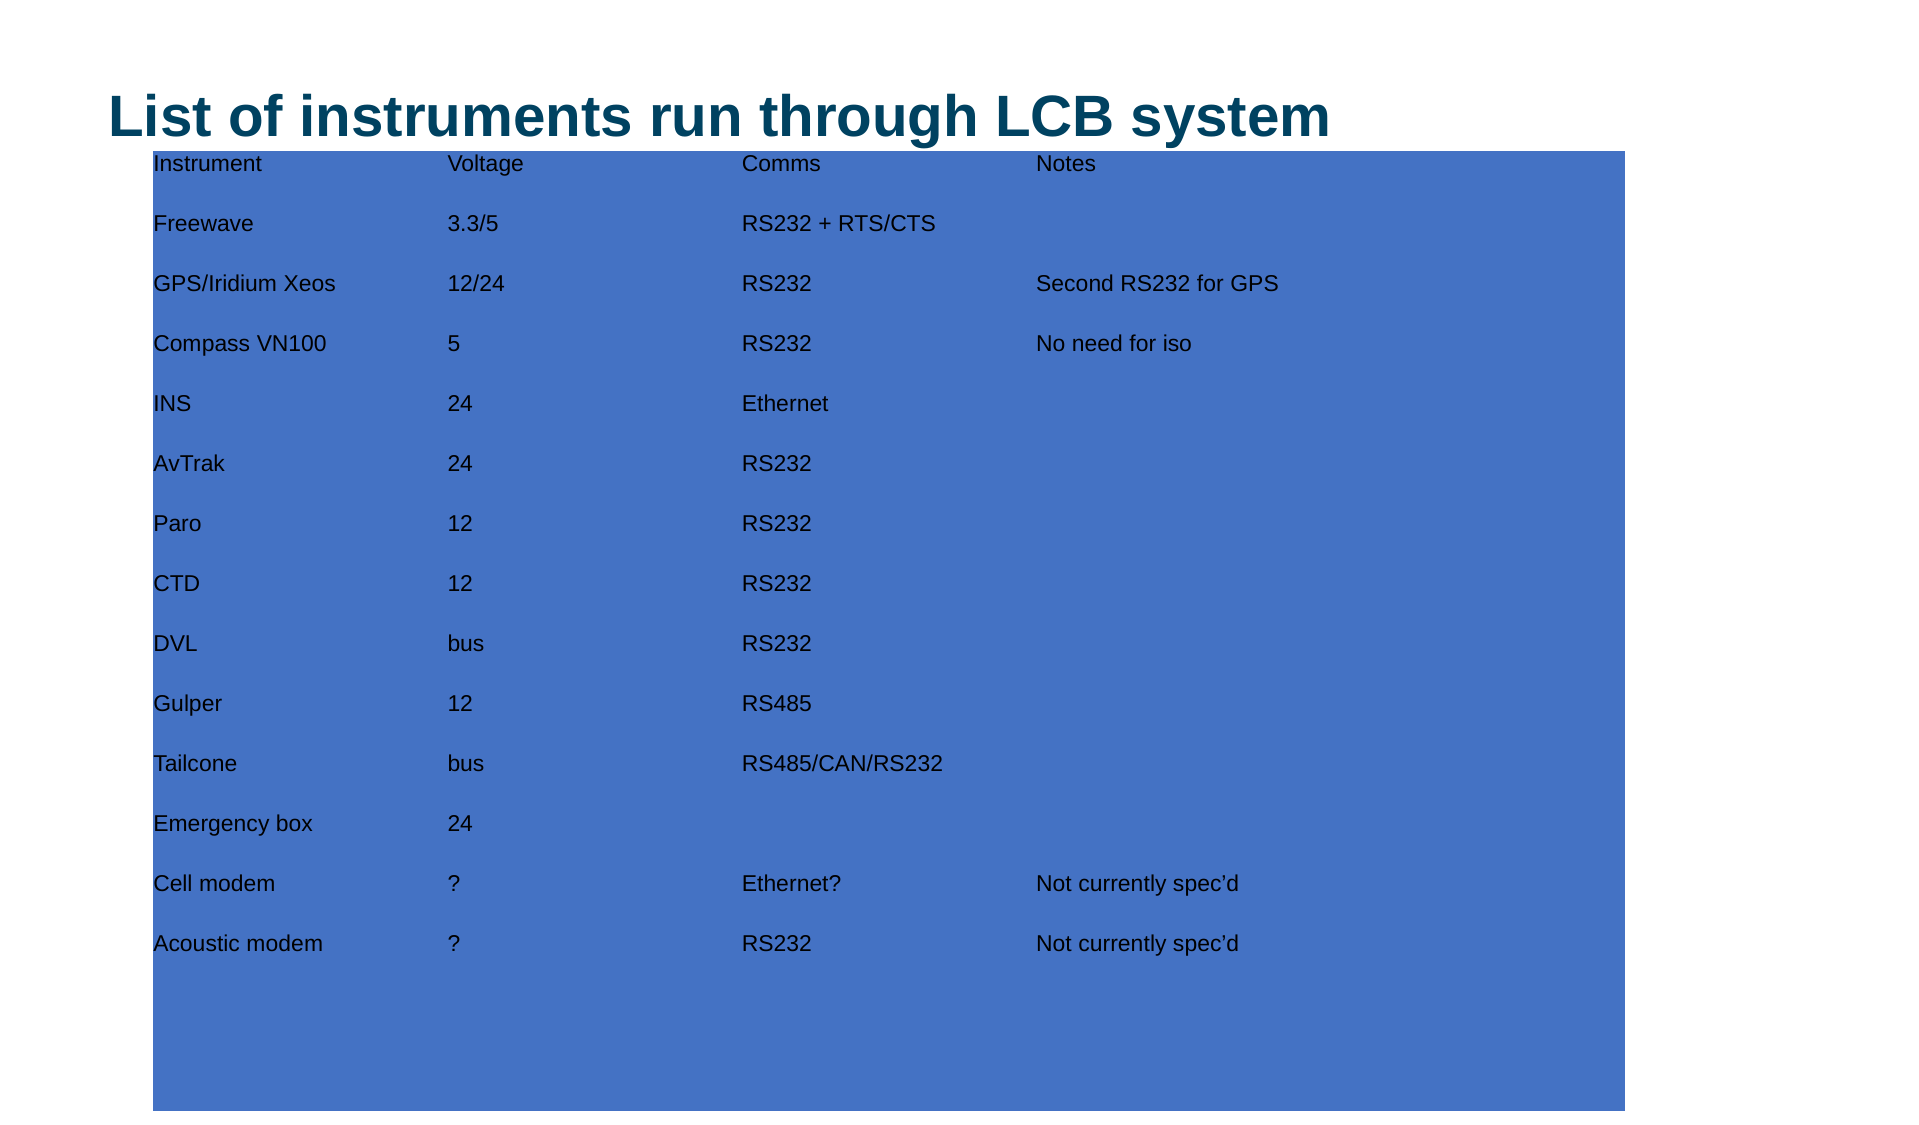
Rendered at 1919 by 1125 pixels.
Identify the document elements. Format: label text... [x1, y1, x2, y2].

table_cell Not currently spec’d [1036, 871, 1331, 931]
table_cell 12 [448, 691, 742, 751]
table_cell [1331, 331, 1625, 391]
table_cell Gulper [153, 691, 448, 751]
table_cell [1331, 211, 1625, 271]
table_cell RS232 [742, 631, 1036, 691]
table_cell [1036, 211, 1331, 271]
table_cell [1036, 511, 1331, 571]
table_cell [1036, 1051, 1331, 1111]
table_cell [1331, 1051, 1625, 1111]
table_cell RS232 [742, 931, 1036, 991]
table_cell [1331, 631, 1625, 691]
table_cell RS232 [742, 451, 1036, 511]
table_cell 24 [448, 457, 456, 469]
table_cell [1331, 691, 1625, 751]
table_cell 5 [448, 343, 457, 350]
table_cell 3.3/5 [448, 211, 742, 271]
table_cell 5 [448, 331, 742, 391]
title List of instruments run through LCB system [93, 59, 1820, 177]
table_cell [1036, 991, 1331, 1051]
table_cell 12/24 [448, 271, 742, 331]
table_cell [1331, 931, 1625, 991]
table_cell 24 [448, 397, 456, 409]
table_cell [1036, 451, 1331, 511]
table_cell [1331, 511, 1625, 571]
table_cell [1331, 451, 1625, 511]
table_cell AvTrak [153, 451, 448, 511]
table_cell [1036, 751, 1331, 811]
table_cell [742, 811, 1036, 871]
table_cell No need for iso [1036, 331, 1331, 391]
table_cell 12 [448, 571, 742, 631]
table_cell [1331, 871, 1625, 931]
table_cell Acoustic modem [153, 931, 448, 991]
table_cell [1331, 811, 1625, 871]
table_cell [448, 991, 742, 1051]
table_cell [1036, 811, 1331, 871]
table_cell Freewave [153, 211, 448, 271]
table_cell RS232 [742, 511, 1036, 571]
table_cell [1331, 391, 1625, 451]
table_cell Ethernet? [742, 871, 1036, 931]
table_cell Second RS232 for GPS [1036, 271, 1331, 331]
table_cell [1331, 991, 1625, 1051]
table_cell Emergency box [153, 811, 448, 871]
table_cell [1036, 691, 1331, 751]
table_cell CTD [153, 571, 448, 631]
table_cell [1331, 571, 1625, 631]
table_cell 24 [448, 817, 456, 829]
table_header Comms [742, 151, 1036, 211]
table_cell DVL [153, 631, 448, 691]
table_cell ? [448, 931, 742, 991]
table_cell RS232 + RTS/CTS [742, 211, 1036, 271]
table_cell [742, 991, 1036, 1051]
table_cell ? [448, 871, 742, 931]
table_cell Ethernet [742, 391, 1036, 451]
table_header [1331, 151, 1625, 211]
table_cell [448, 1051, 742, 1111]
table_cell RS485 [742, 691, 1036, 751]
table_cell bus [448, 631, 742, 691]
table_cell bus [448, 751, 742, 811]
table_cell Cell modem [153, 871, 448, 931]
table_cell RS232 [742, 571, 1036, 631]
table_cell Compass VN100 [153, 331, 448, 391]
table_cell 24 [448, 451, 742, 511]
table_cell RS232 [742, 271, 1036, 331]
table_cell [1331, 271, 1625, 331]
table_cell Tailcone [153, 751, 448, 811]
table_cell [1036, 631, 1331, 691]
table_cell 3.3/5 [448, 217, 457, 230]
table_cell [1331, 751, 1625, 811]
table_cell RS232 [742, 331, 1036, 391]
table_cell 12 [448, 511, 742, 571]
table_header Notes [1036, 151, 1331, 211]
table_cell 24 [448, 811, 742, 871]
table_cell Not currently spec’d [1036, 931, 1331, 991]
table_cell [1036, 391, 1331, 451]
table_cell 24 [448, 391, 742, 451]
table_cell [153, 1051, 448, 1111]
table_cell RS485/CAN/RS232 [742, 751, 1036, 811]
table_header Instrument [153, 151, 448, 211]
table_cell INS [153, 391, 448, 451]
table_cell [742, 1051, 1036, 1111]
table_cell [153, 991, 448, 1051]
table_header Voltage [448, 151, 742, 211]
table_cell Paro [153, 511, 448, 571]
table_cell GPS/Iridium Xeos [153, 271, 448, 331]
table_cell [1036, 571, 1331, 631]
